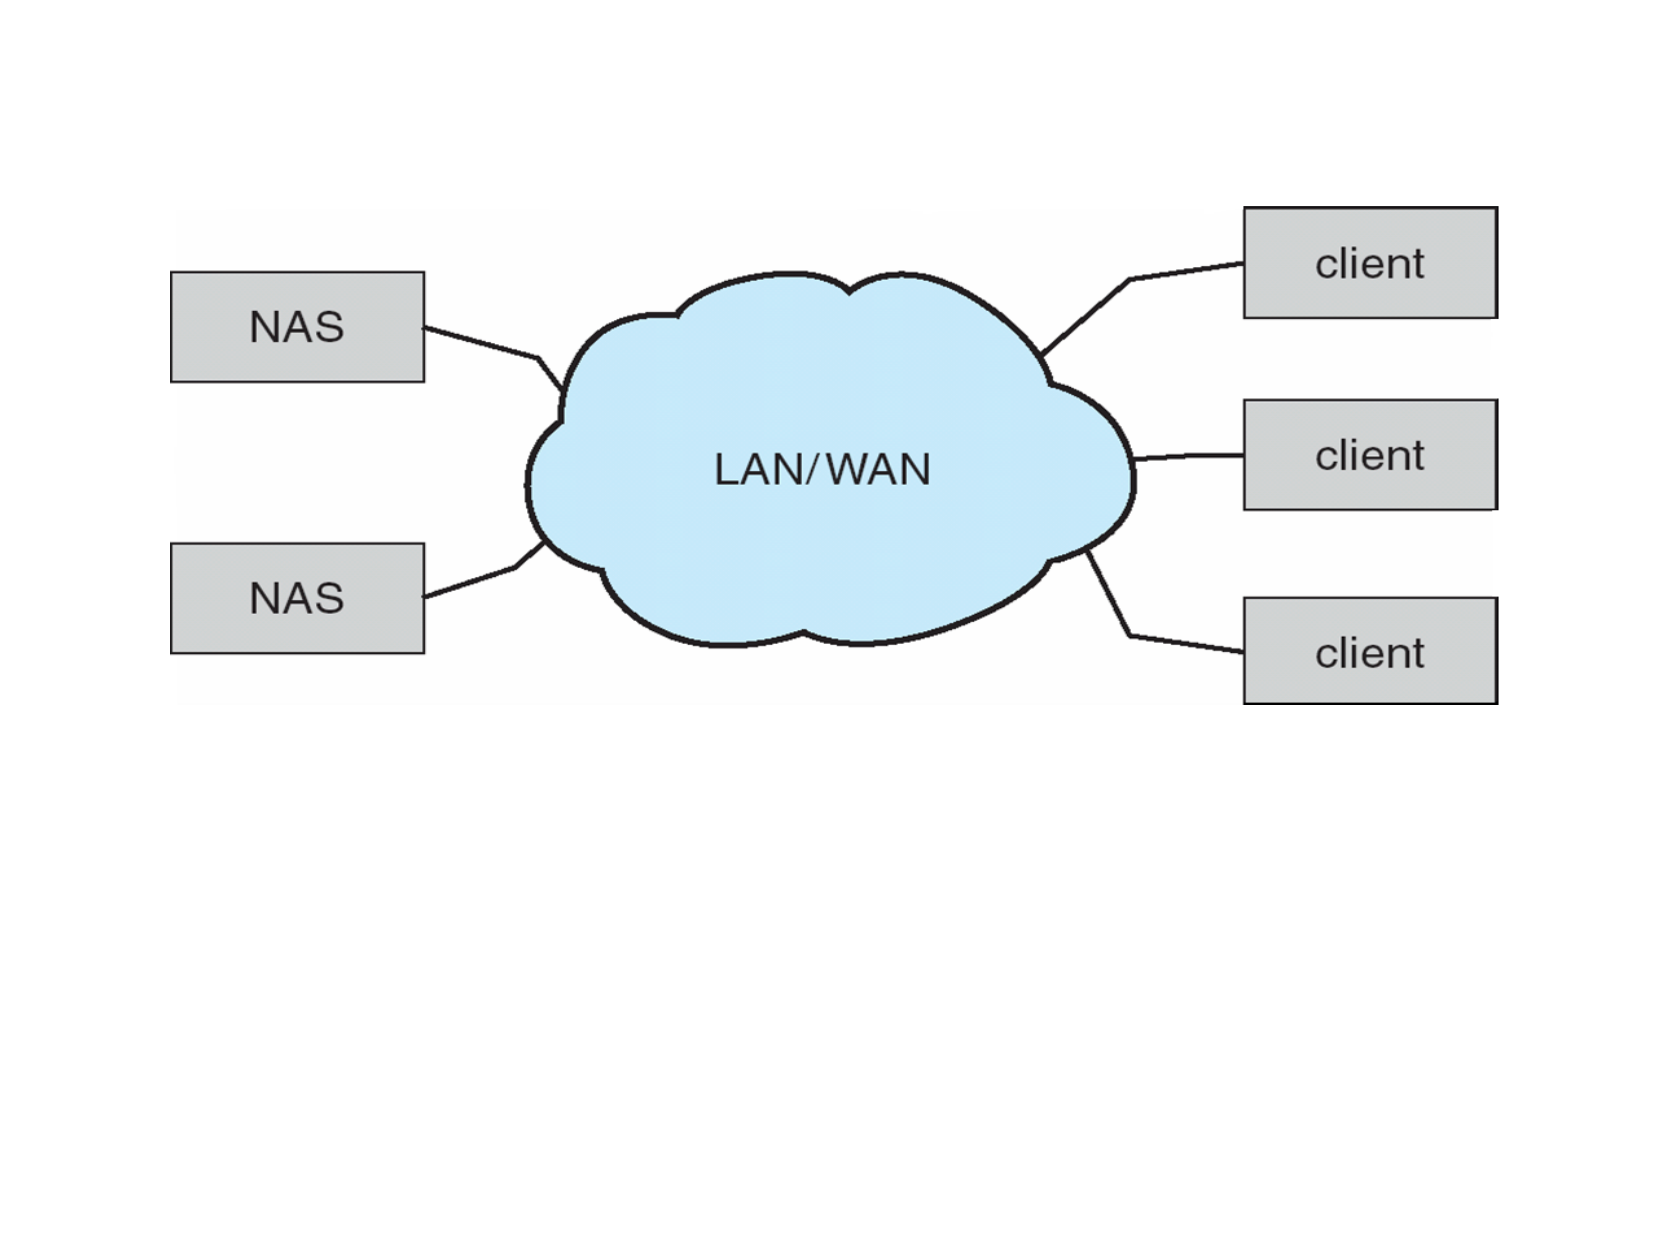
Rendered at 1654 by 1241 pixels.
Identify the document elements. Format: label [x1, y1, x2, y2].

picture [170, 205, 1501, 706]
